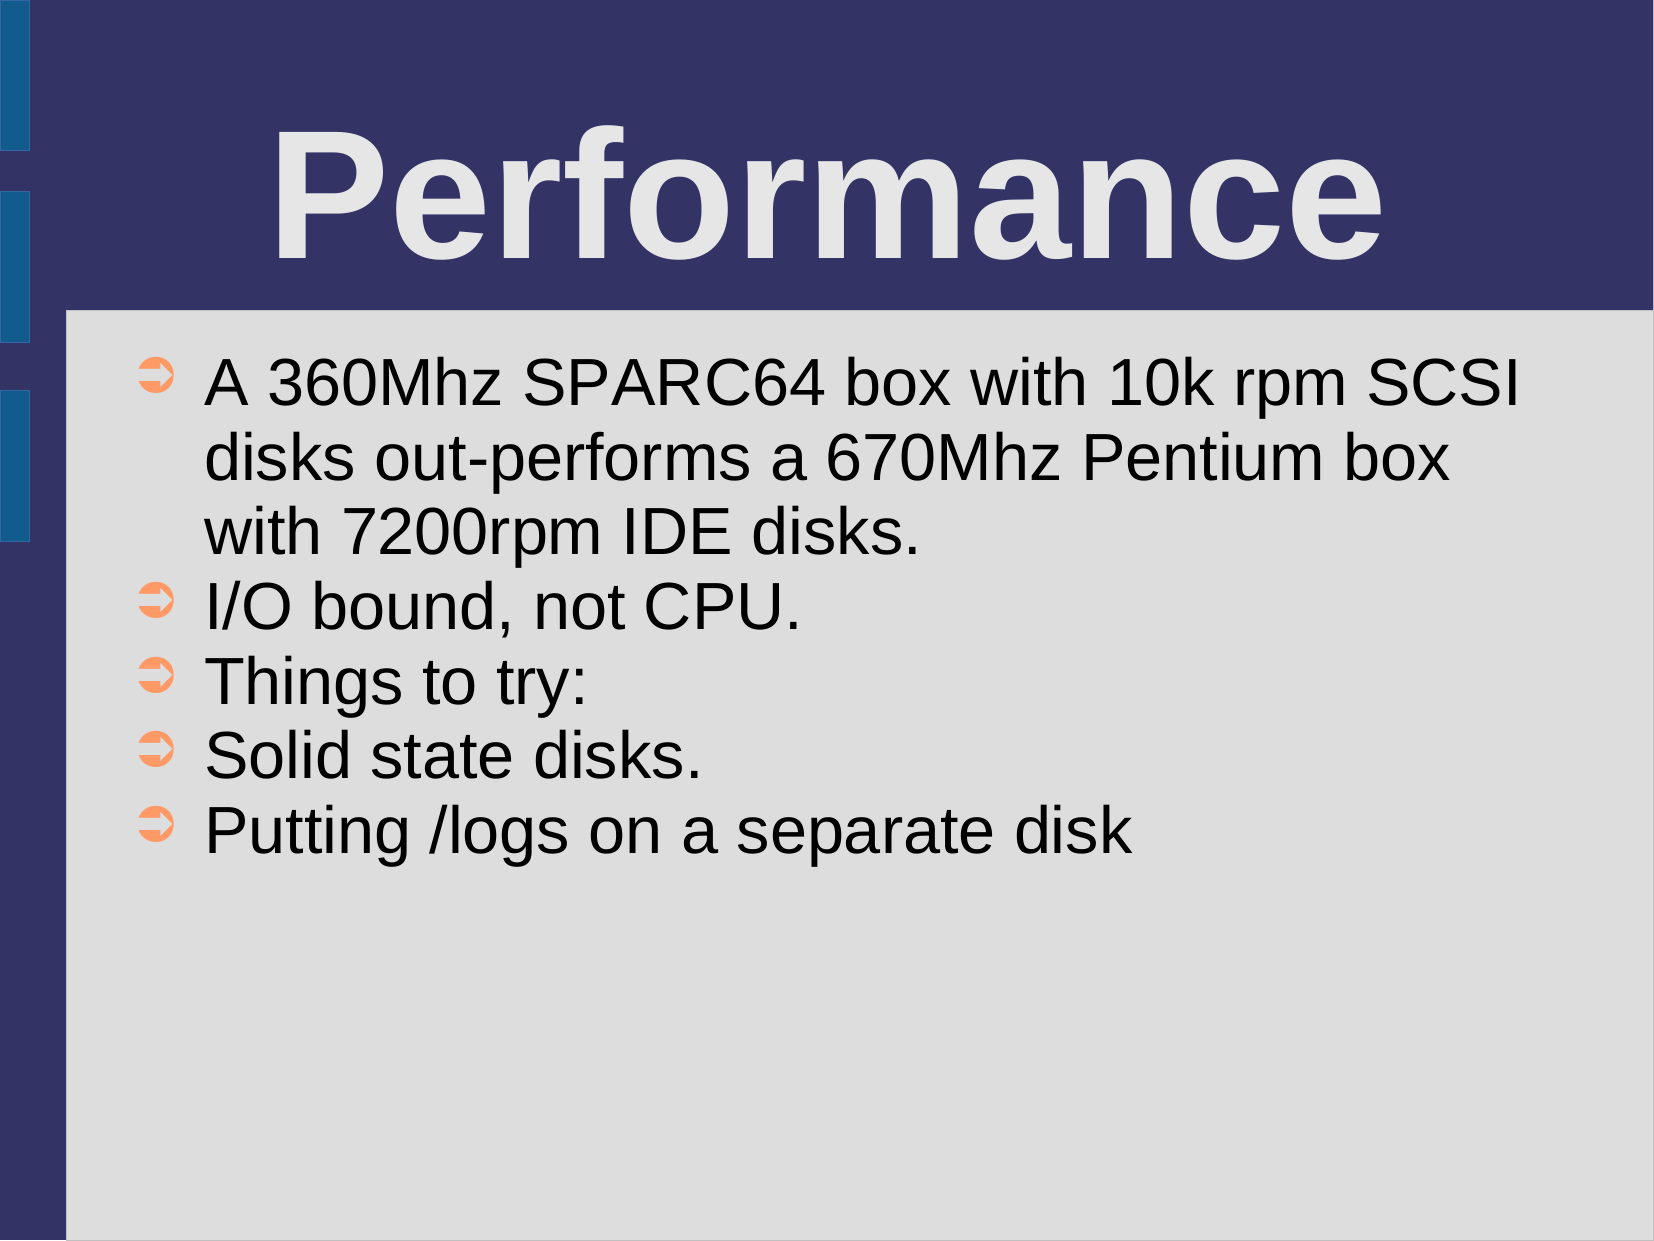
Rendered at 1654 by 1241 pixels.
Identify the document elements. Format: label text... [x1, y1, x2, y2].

list A 360Mhz SPARC64 box with 10k rpm SCSI disks out-performs a 670Mhz Pentium box with 7200rpm IDE disks. I/O bound, not CPU. Things to try: Solid state disks. Putting /logs on a separate disk [121, 344, 1534, 1127]
title Performance [121, 91, 1534, 299]
